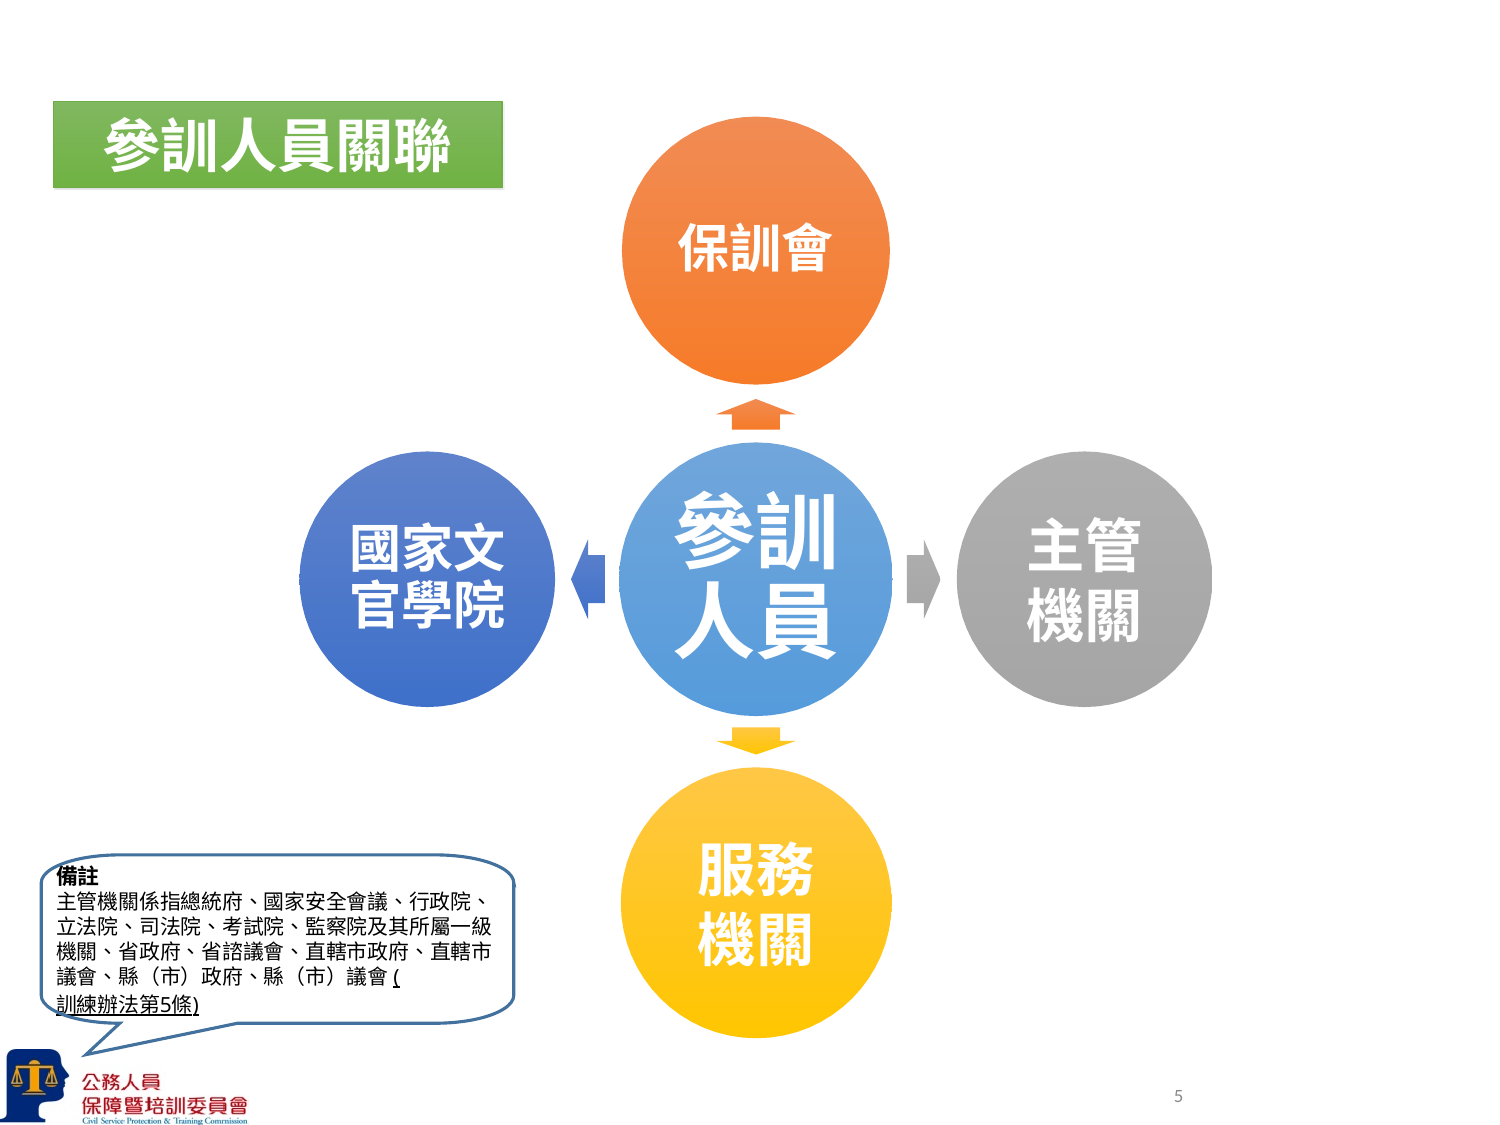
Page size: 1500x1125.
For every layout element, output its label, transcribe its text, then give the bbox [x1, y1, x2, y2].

text_box 保訓會 [621, 116, 890, 385]
text_box 國家文官學院 [299, 451, 556, 708]
text_box 備註 主管機關係指總統府、國家安全會議、行政院、立法院、司法院、考試院、監察院及其所屬一級機關、省政府、省諮議會、直轄市政府、直轄市議會、縣（市）政府、縣（市）議會(訓練辦法第5條) [43, 857, 512, 1023]
text_box [715, 398, 796, 430]
text_box [906, 539, 941, 620]
text_box [571, 539, 605, 620]
text_box 5 [1158, 1065, 1497, 1125]
text_box 參訓人員關聯 [53, 101, 502, 188]
text_box [716, 727, 797, 755]
text_box 主管 機關 [956, 451, 1213, 708]
text_box 服務 機關 [620, 767, 892, 1039]
text_box 參訓人員 [619, 442, 893, 717]
